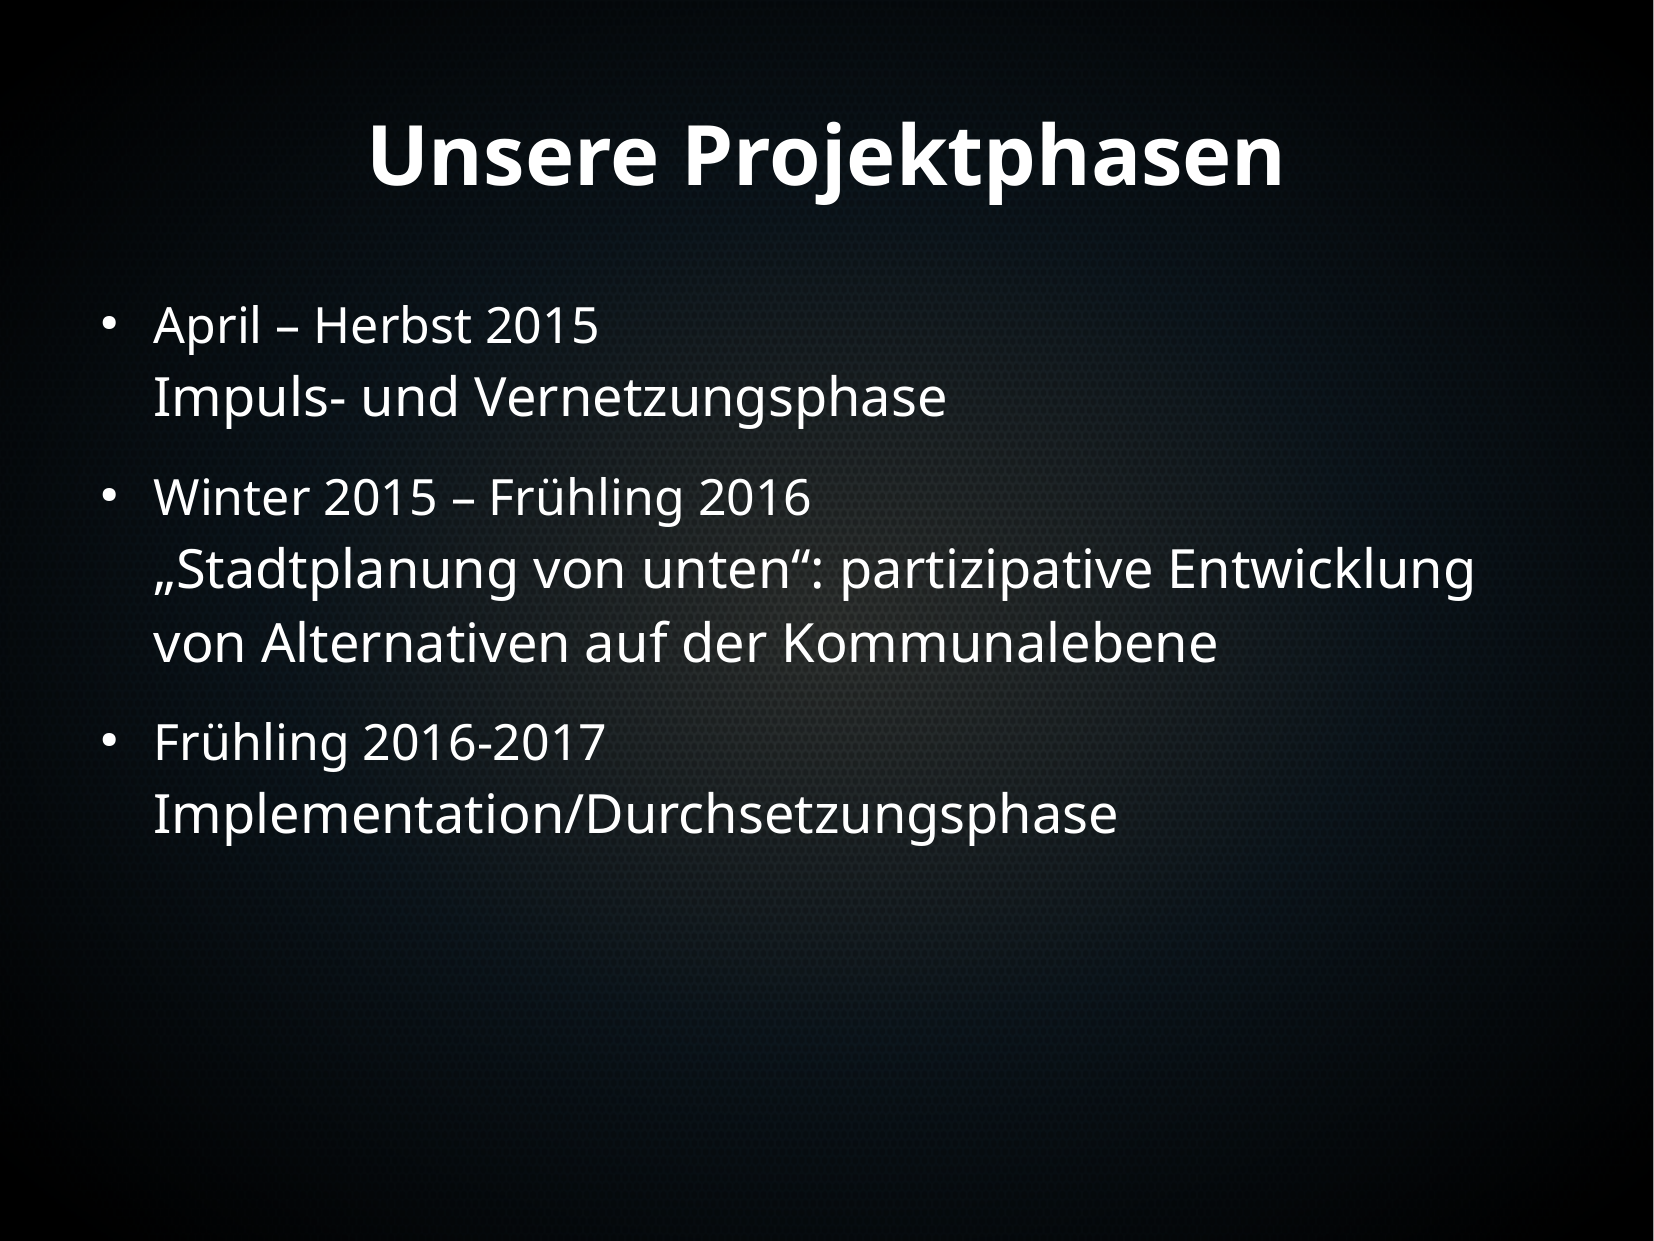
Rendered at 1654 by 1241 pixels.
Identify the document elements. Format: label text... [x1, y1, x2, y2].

list April – Herbst 2015 Impuls- und Vernetzungsphase Winter 2015 – Frühling 2016 „Stadtplanung von unten“: partizipative Entwicklung von Alternativen auf der Kommunalebene Frühling 2016-2017 Implementation/Durchsetzungsphase [82, 290, 1571, 1010]
title Unsere Projektphasen [82, 49, 1571, 257]
picture [0, 0, 1654, 1241]
